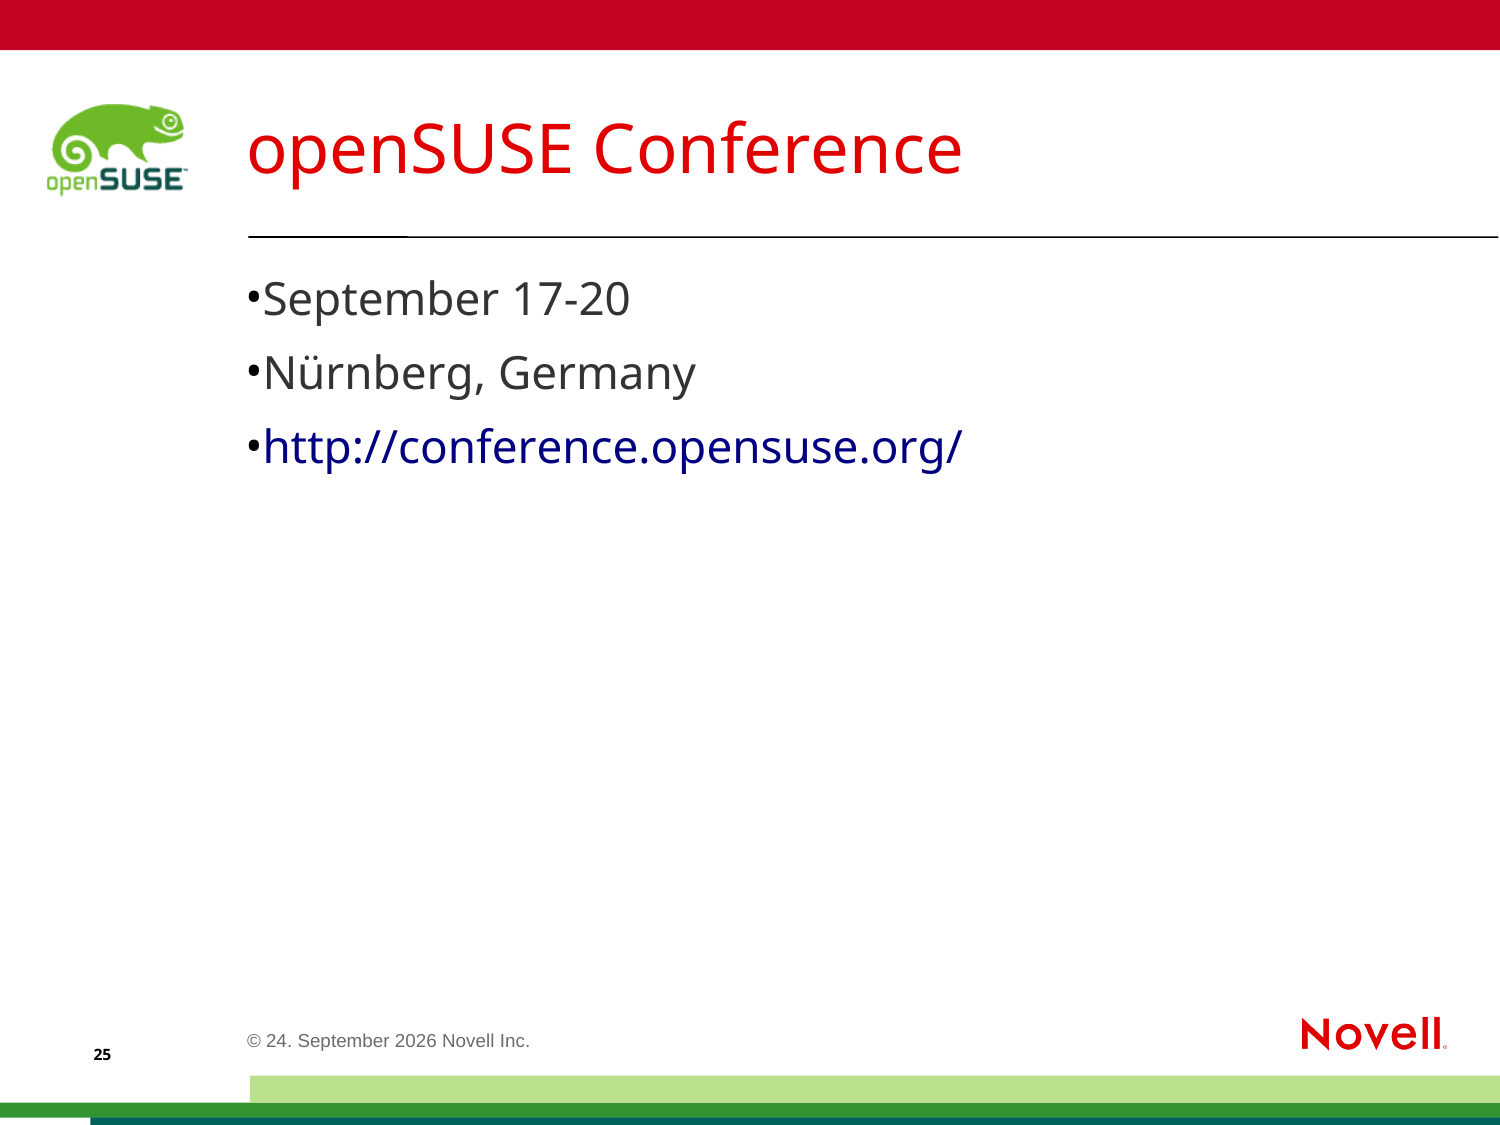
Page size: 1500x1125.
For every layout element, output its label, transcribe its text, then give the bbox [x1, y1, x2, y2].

list September 17-20 Nürnberg, Germany http://conference.opensuse.org/ [245, 267, 1458, 1010]
picture [1295, 1011, 1453, 1056]
title openSUSE Conference [246, 68, 1409, 231]
picture [47, 104, 188, 197]
